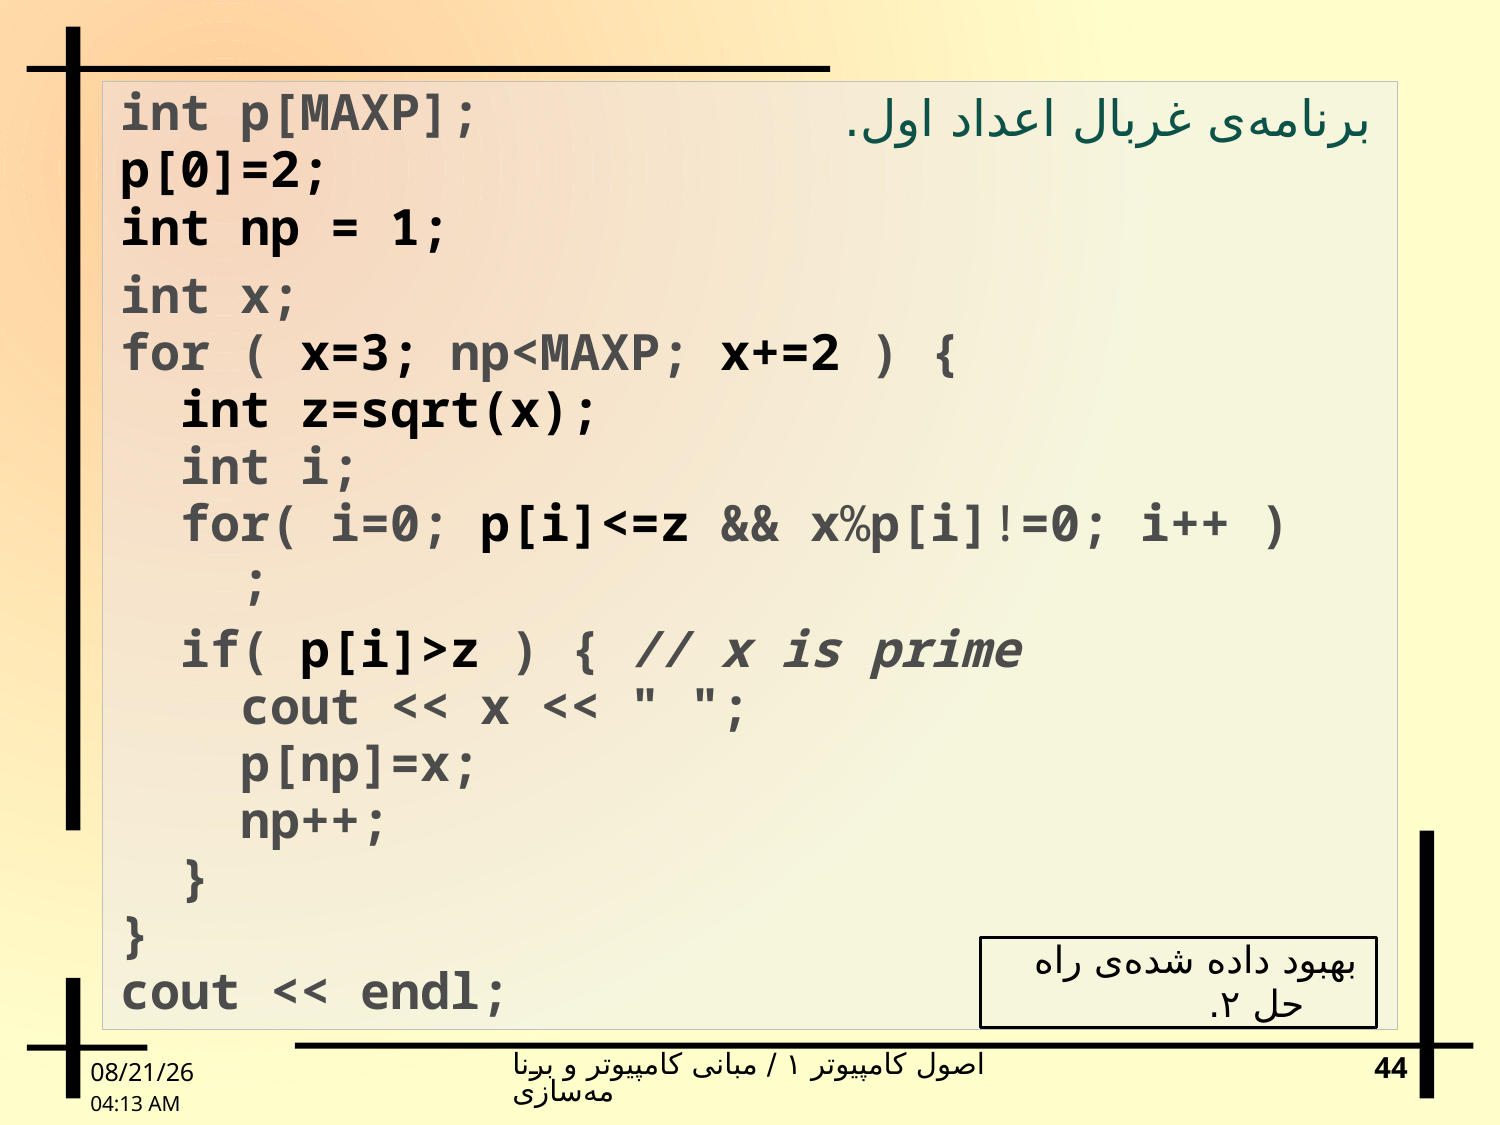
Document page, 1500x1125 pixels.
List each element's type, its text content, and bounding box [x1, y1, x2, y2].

text_box int p[MAXP]; p[0]=2; int np = 1; int x; for ( x=3; np<MAXP; x+=2 ) { int z=sqrt(x); int i; for( i=0; p[i]<=z && x%p[i]!=0; i++ ) ; if( p[i]>z ) { // x is prime cout << x << " "; p[np]=x; np++; } } cout << endl; [102, 81, 1398, 89]
list بهبود داده شده‌ی راه حل ۲. [980, 937, 1377, 1002]
text_box int p[MAXP]; p[0]=2; int np = 1; int x; for ( x=3; np<MAXP; x+=2 ) { int z=sqrt(x); int i; for( i=0; p[i]<=z && x%p[i]!=0; i++ ) ; if( p[i]>z ) { // x is prime cout << x << " "; p[np]=x; np++; } } cout << endl; [102, 188, 1398, 1030]
list برنامه‌ی غربال اعداد اول. [86, 89, 1425, 188]
